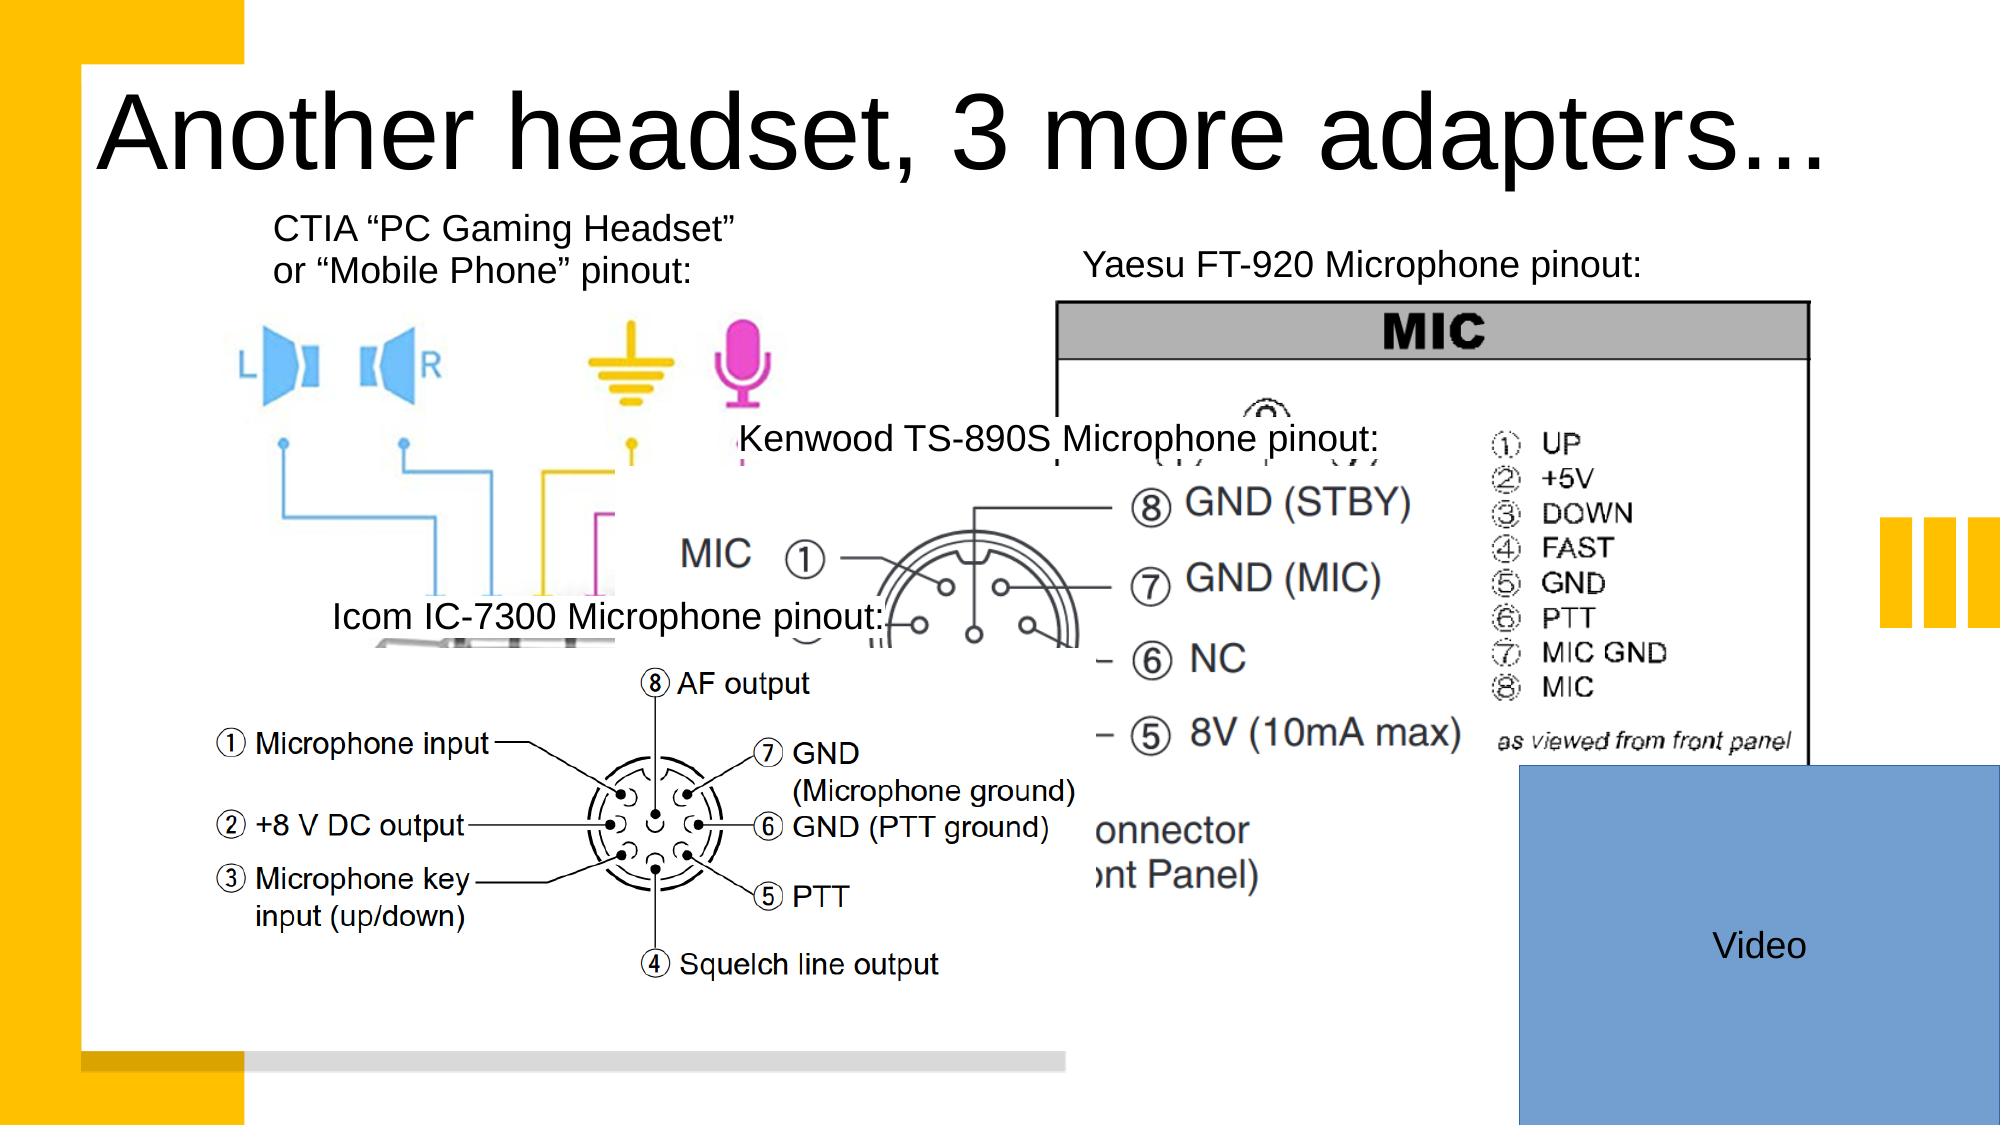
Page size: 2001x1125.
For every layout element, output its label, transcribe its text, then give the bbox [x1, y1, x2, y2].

text_box Yaesu FT-920 Microphone pinout: [1067, 236, 1658, 294]
text_box [0, 0, 2000, 1125]
text_box Kenwood TS-890S Microphone pinout: [723, 409, 1396, 466]
text_box Icom IC-7300 Microphone pinout: [317, 588, 901, 646]
picture [204, 293, 1811, 994]
text_box Another headset, 3 more adapters... [81, 64, 1921, 201]
text_box Video [1519, 765, 2000, 1125]
text_box CTIA “PC Gaming Headset” or “Mobile Phone” pinout: [258, 200, 751, 299]
